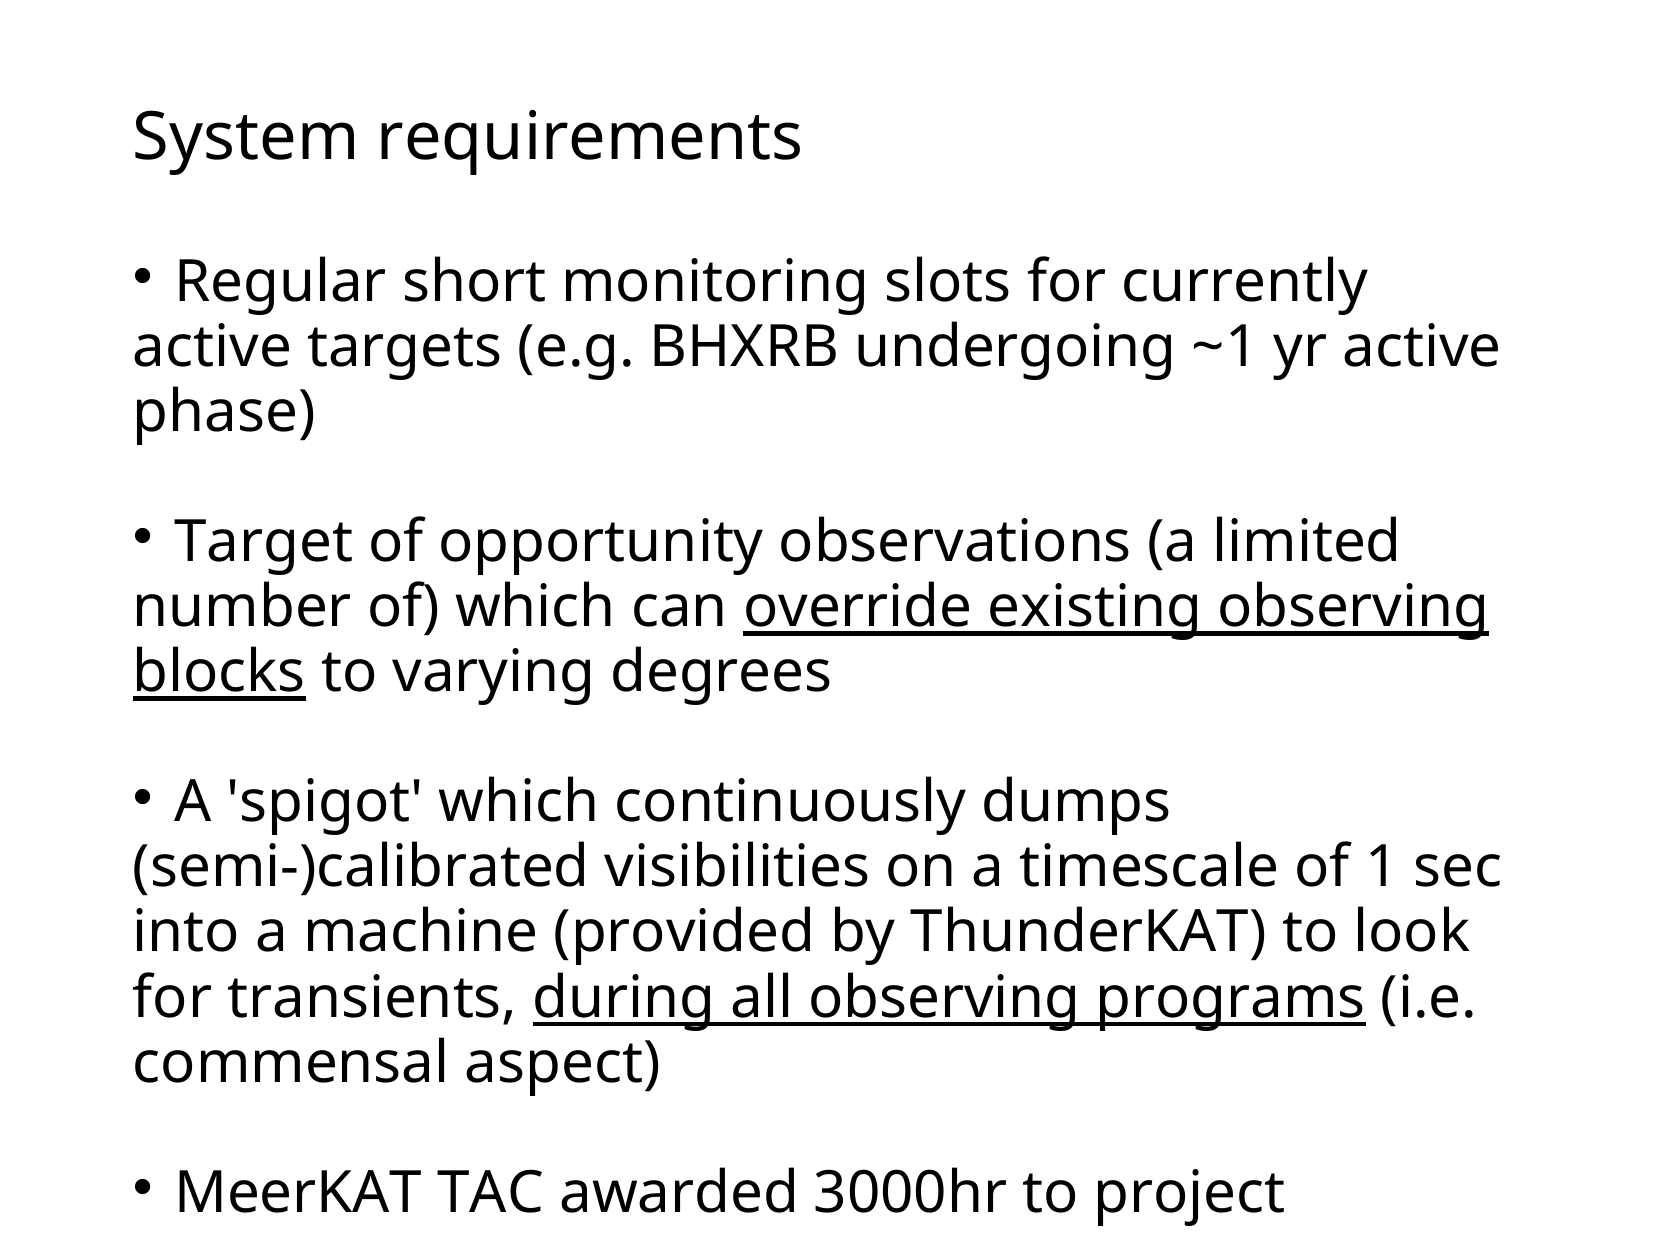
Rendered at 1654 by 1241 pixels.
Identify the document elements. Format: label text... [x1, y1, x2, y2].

text_box System requirements Regular short monitoring slots for currently active targets (e.g. BHXRB undergoing ~1 yr active phase) Target of opportunity observations (a limited number of) which can override existing observing blocks to varying degrees A 'spigot' which continuously dumps (semi-)calibrated visibilities on a timescale of 1 sec into a machine (provided by ThunderKAT) to look for transients, during all observing programs (i.e. commensal aspect) MeerKAT TAC awarded 3000hr to project [118, 88, 1536, 1036]
